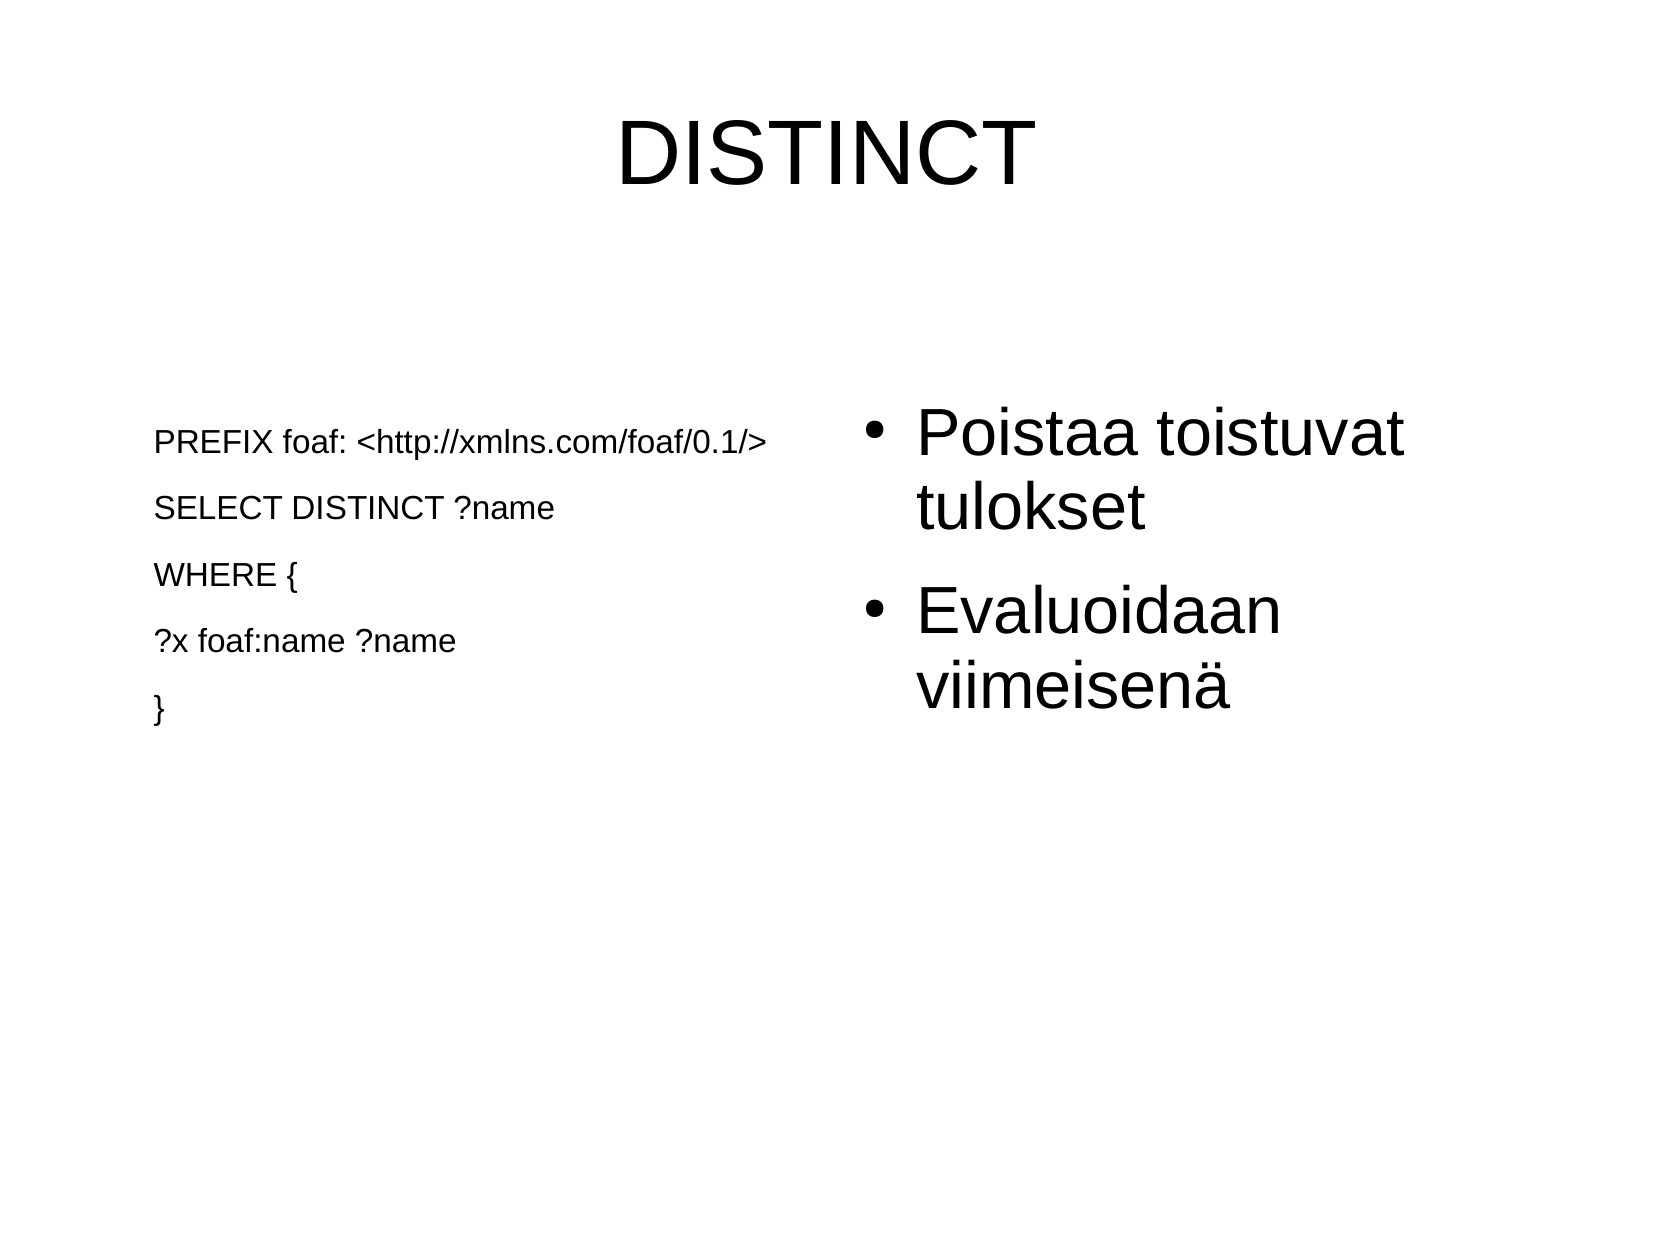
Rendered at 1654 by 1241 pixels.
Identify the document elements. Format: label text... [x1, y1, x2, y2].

list PREFIX foaf: <http://xmlns.com/foaf/0.1/> SELECT DISTINCT ?name WHERE { ?x foaf:name ?name } [82, 290, 809, 1010]
title DISTINCT [82, 49, 1571, 257]
list Poistaa toistuvat tulokset Evaluoidaan viimeisenä [845, 290, 1572, 1010]
